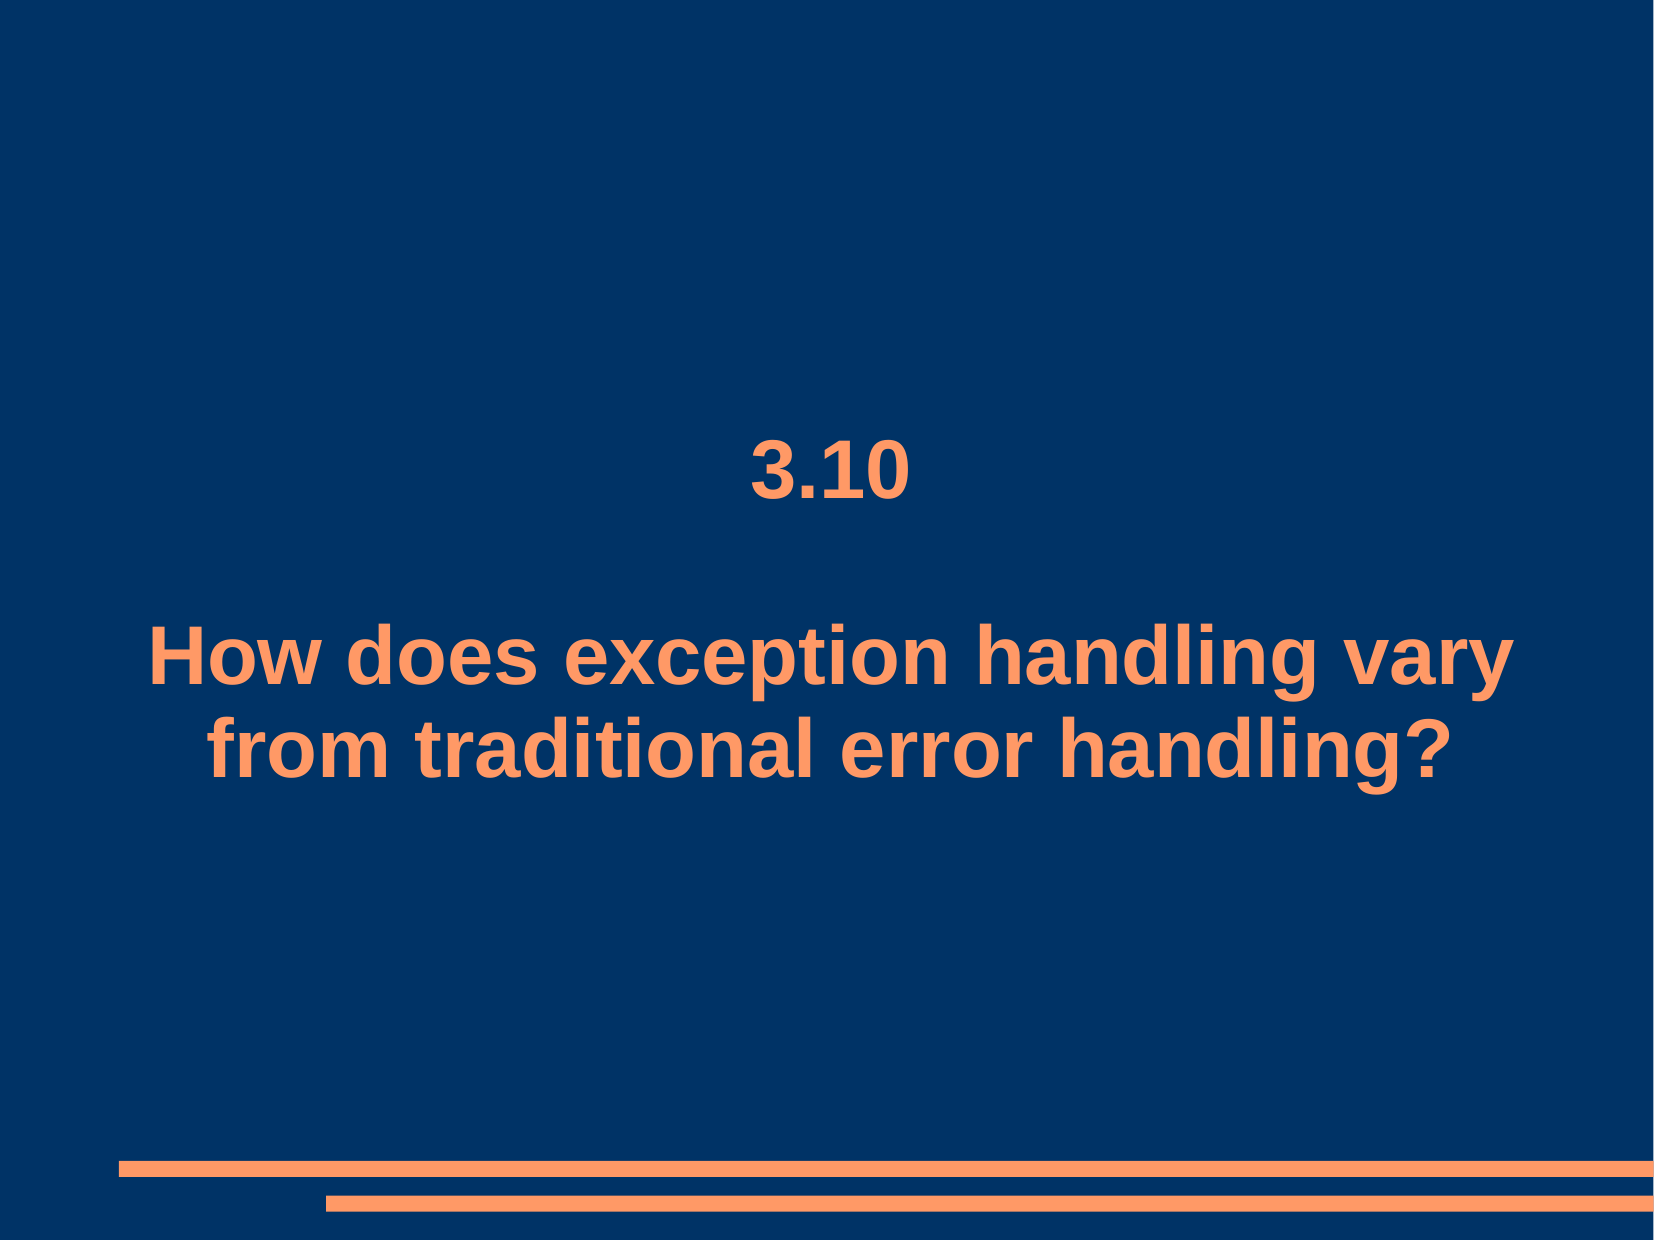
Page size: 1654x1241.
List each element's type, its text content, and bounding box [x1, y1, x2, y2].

title 3.10 How does exception handling vary from traditional error handling? [125, 366, 1538, 852]
